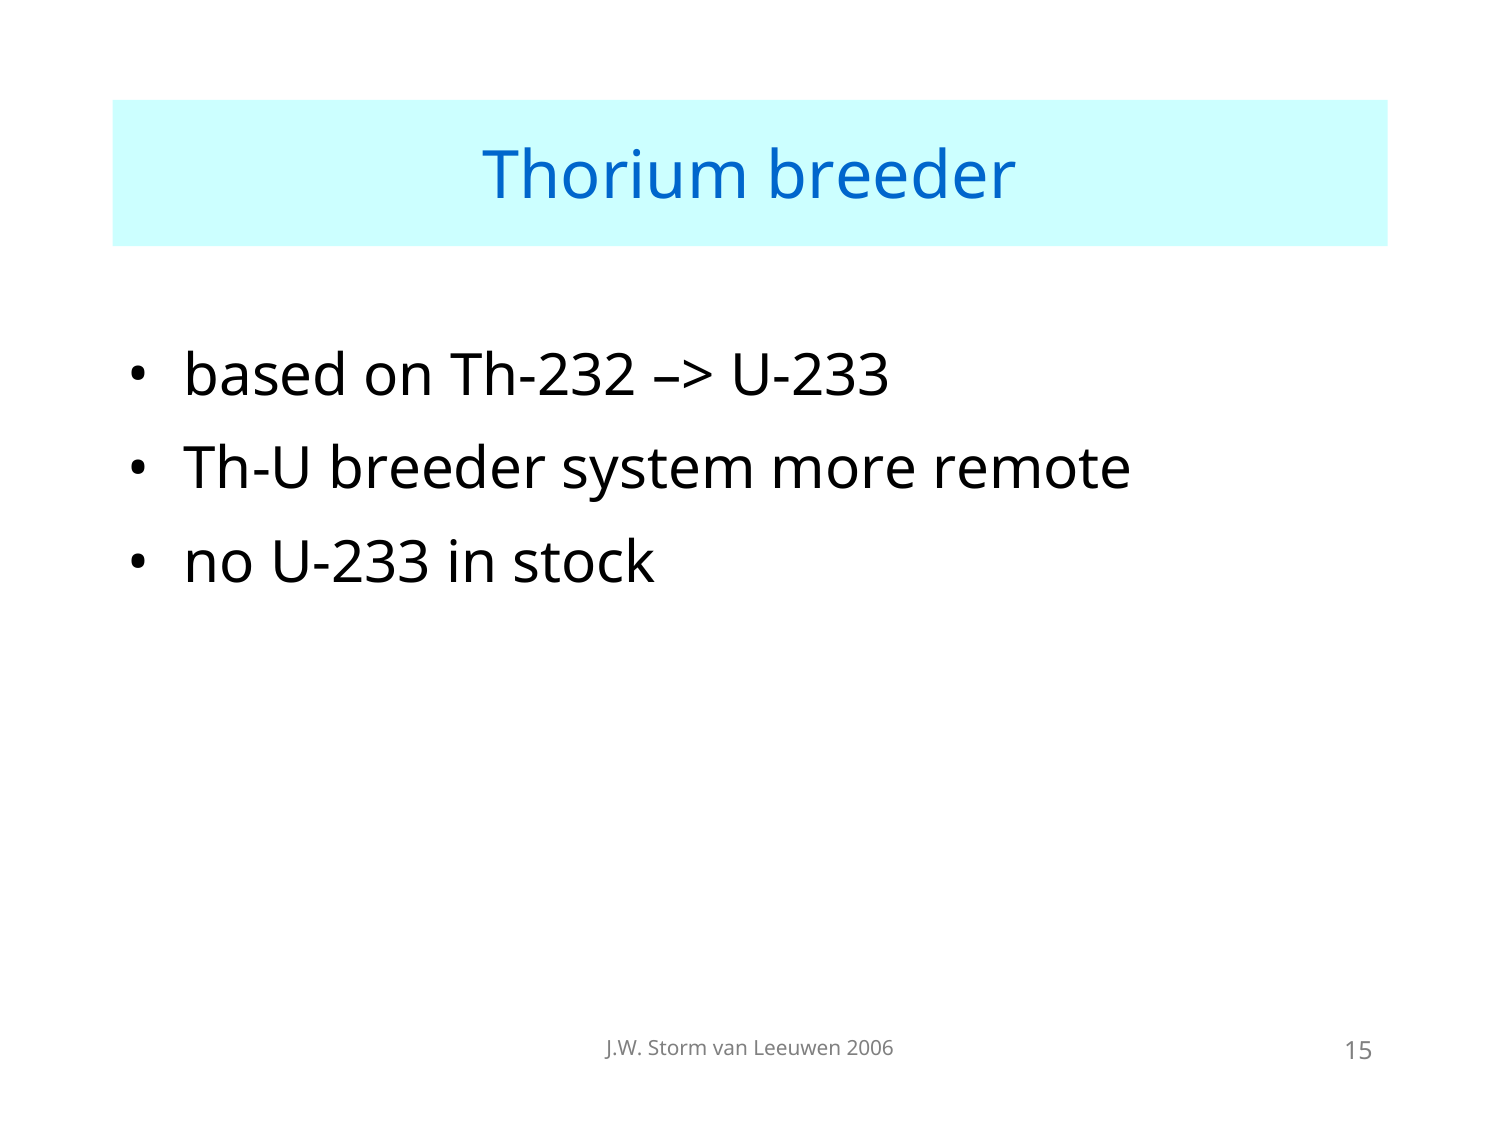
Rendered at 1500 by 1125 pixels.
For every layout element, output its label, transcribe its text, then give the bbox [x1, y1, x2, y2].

list based on Th-232 –> U-233 Th-U breeder system more remote no U-233 in stock [112, 324, 1388, 1001]
title Thorium breeder [112, 99, 1388, 247]
